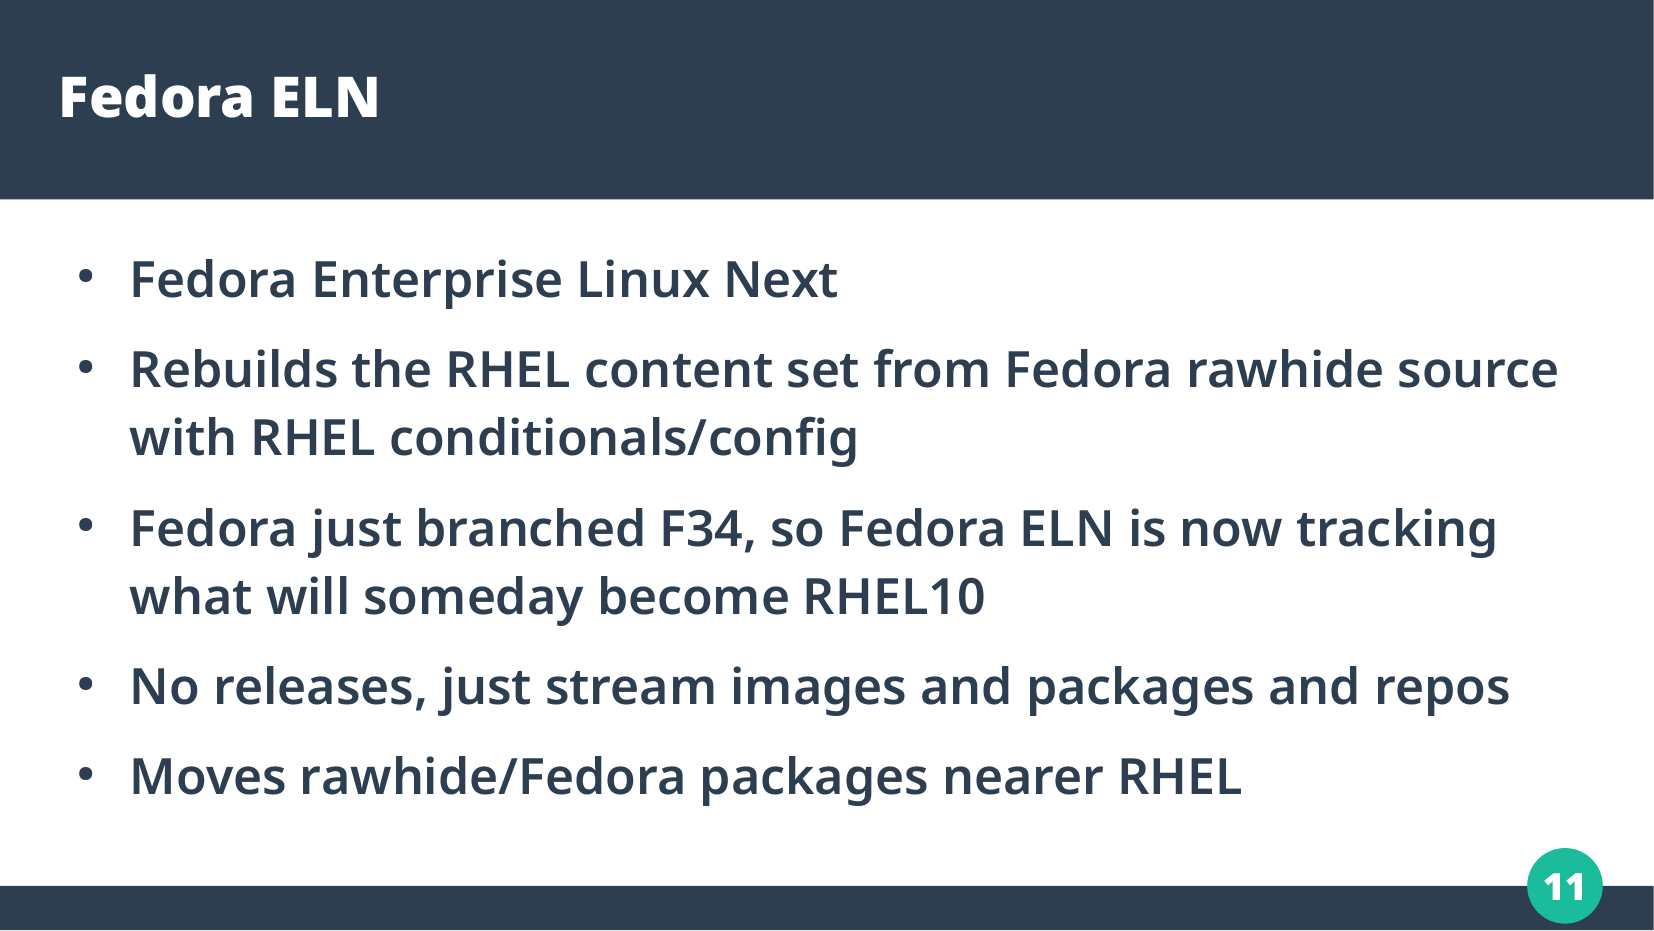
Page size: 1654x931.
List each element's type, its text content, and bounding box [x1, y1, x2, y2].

title Fedora ELN [59, 37, 1595, 156]
list Fedora Enterprise Linux Next Rebuilds the RHEL content set from Fedora rawhide source with RHEL conditionals/config Fedora just branched F34, so Fedora ELN is now tracking what will someday become RHEL10 No releases, just stream images and packages and repos Moves rawhide/Fedora packages nearer RHEL [59, 243, 1595, 864]
